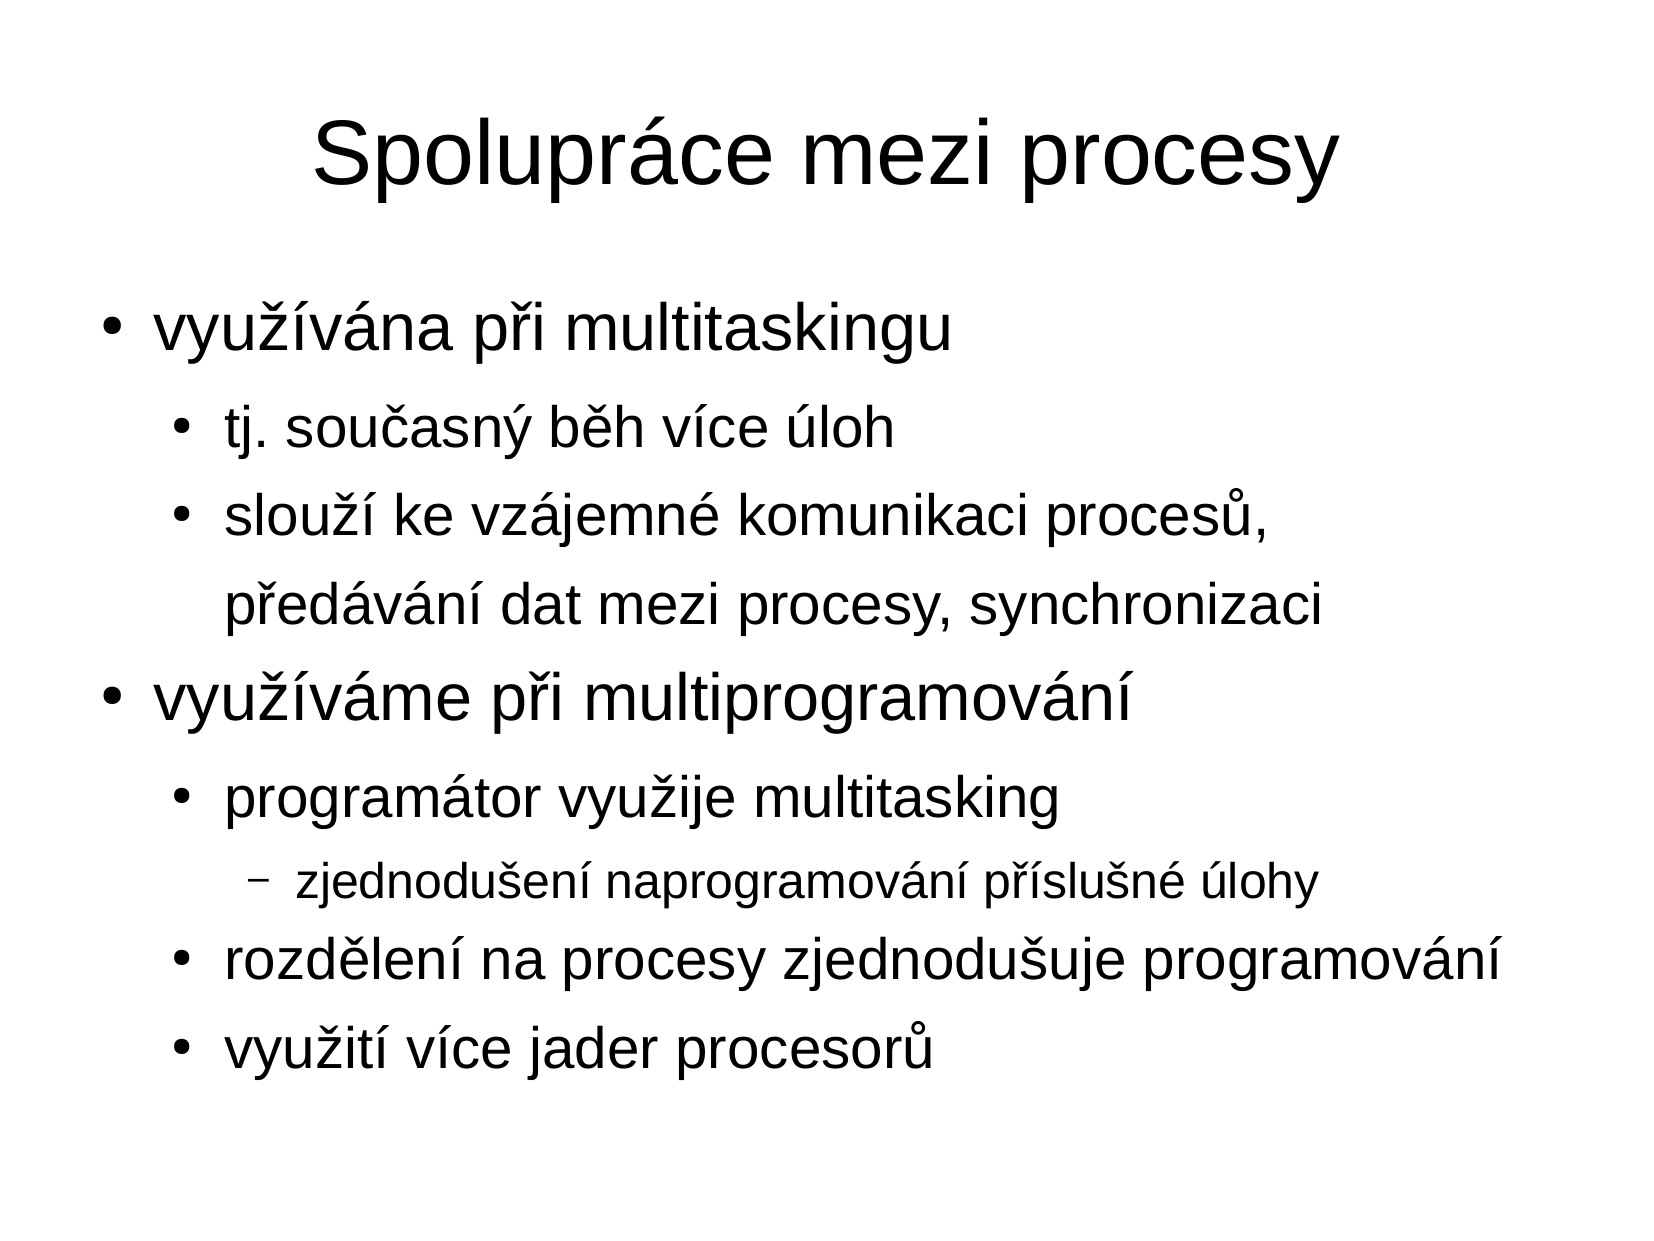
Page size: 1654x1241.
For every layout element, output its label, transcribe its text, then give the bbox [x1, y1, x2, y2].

title Spolupráce mezi procesy [82, 56, 1571, 250]
list využívána při multitaskingu tj. současný běh více úloh slouží ke vzájemné komunikaci procesů, předávání dat mezi procesy, synchronizaci využíváme při multiprogramování programátor využije multitasking zjednodušení naprogramování příslušné úlohy rozdělení na procesy zjednodušuje programování využití více jader procesorů [82, 290, 1571, 1094]
